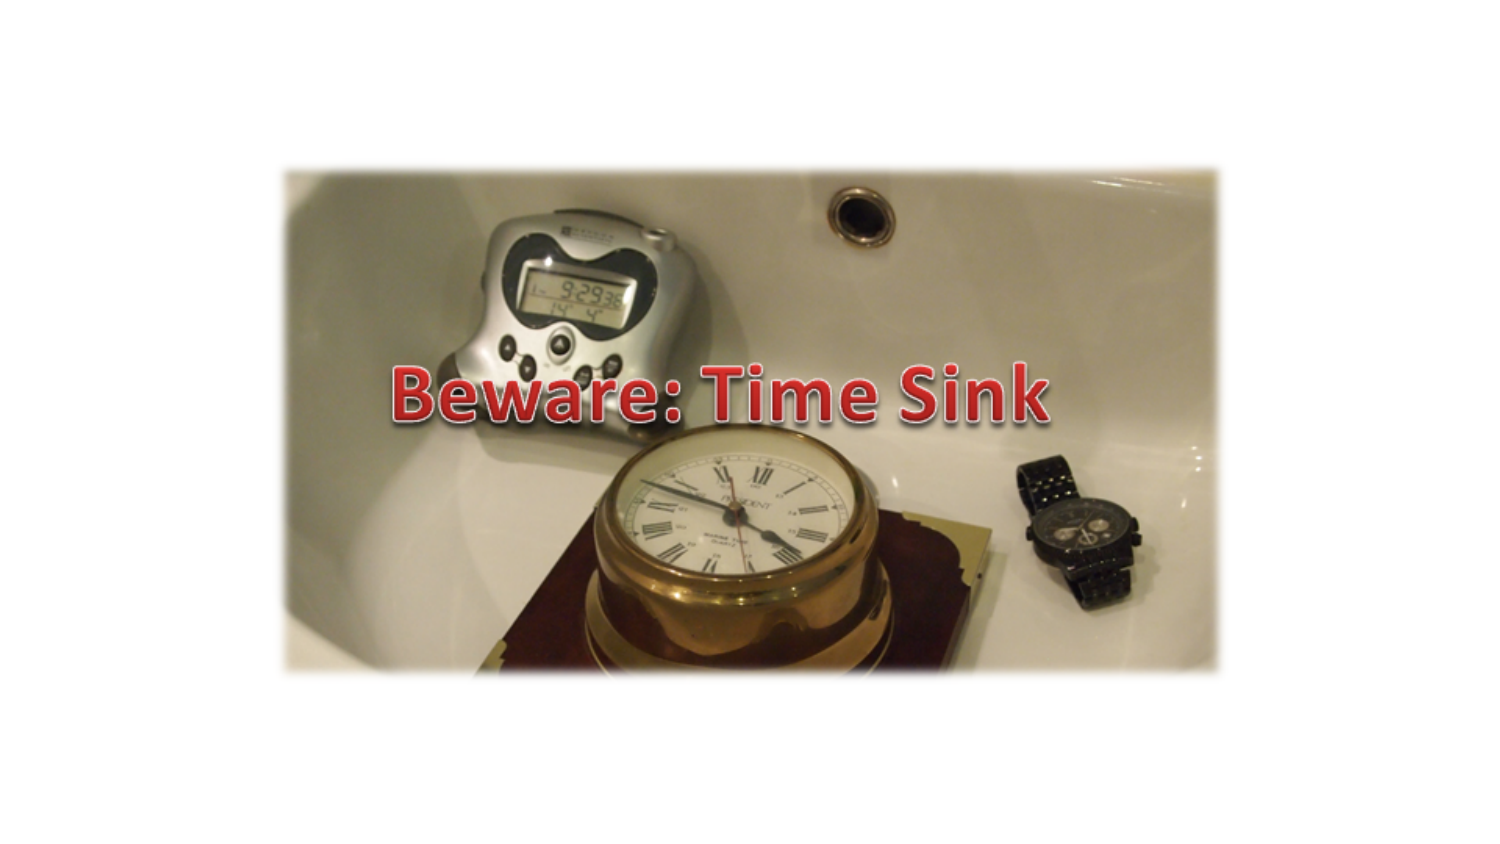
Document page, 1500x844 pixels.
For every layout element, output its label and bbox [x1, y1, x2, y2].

picture [271, 156, 1229, 688]
